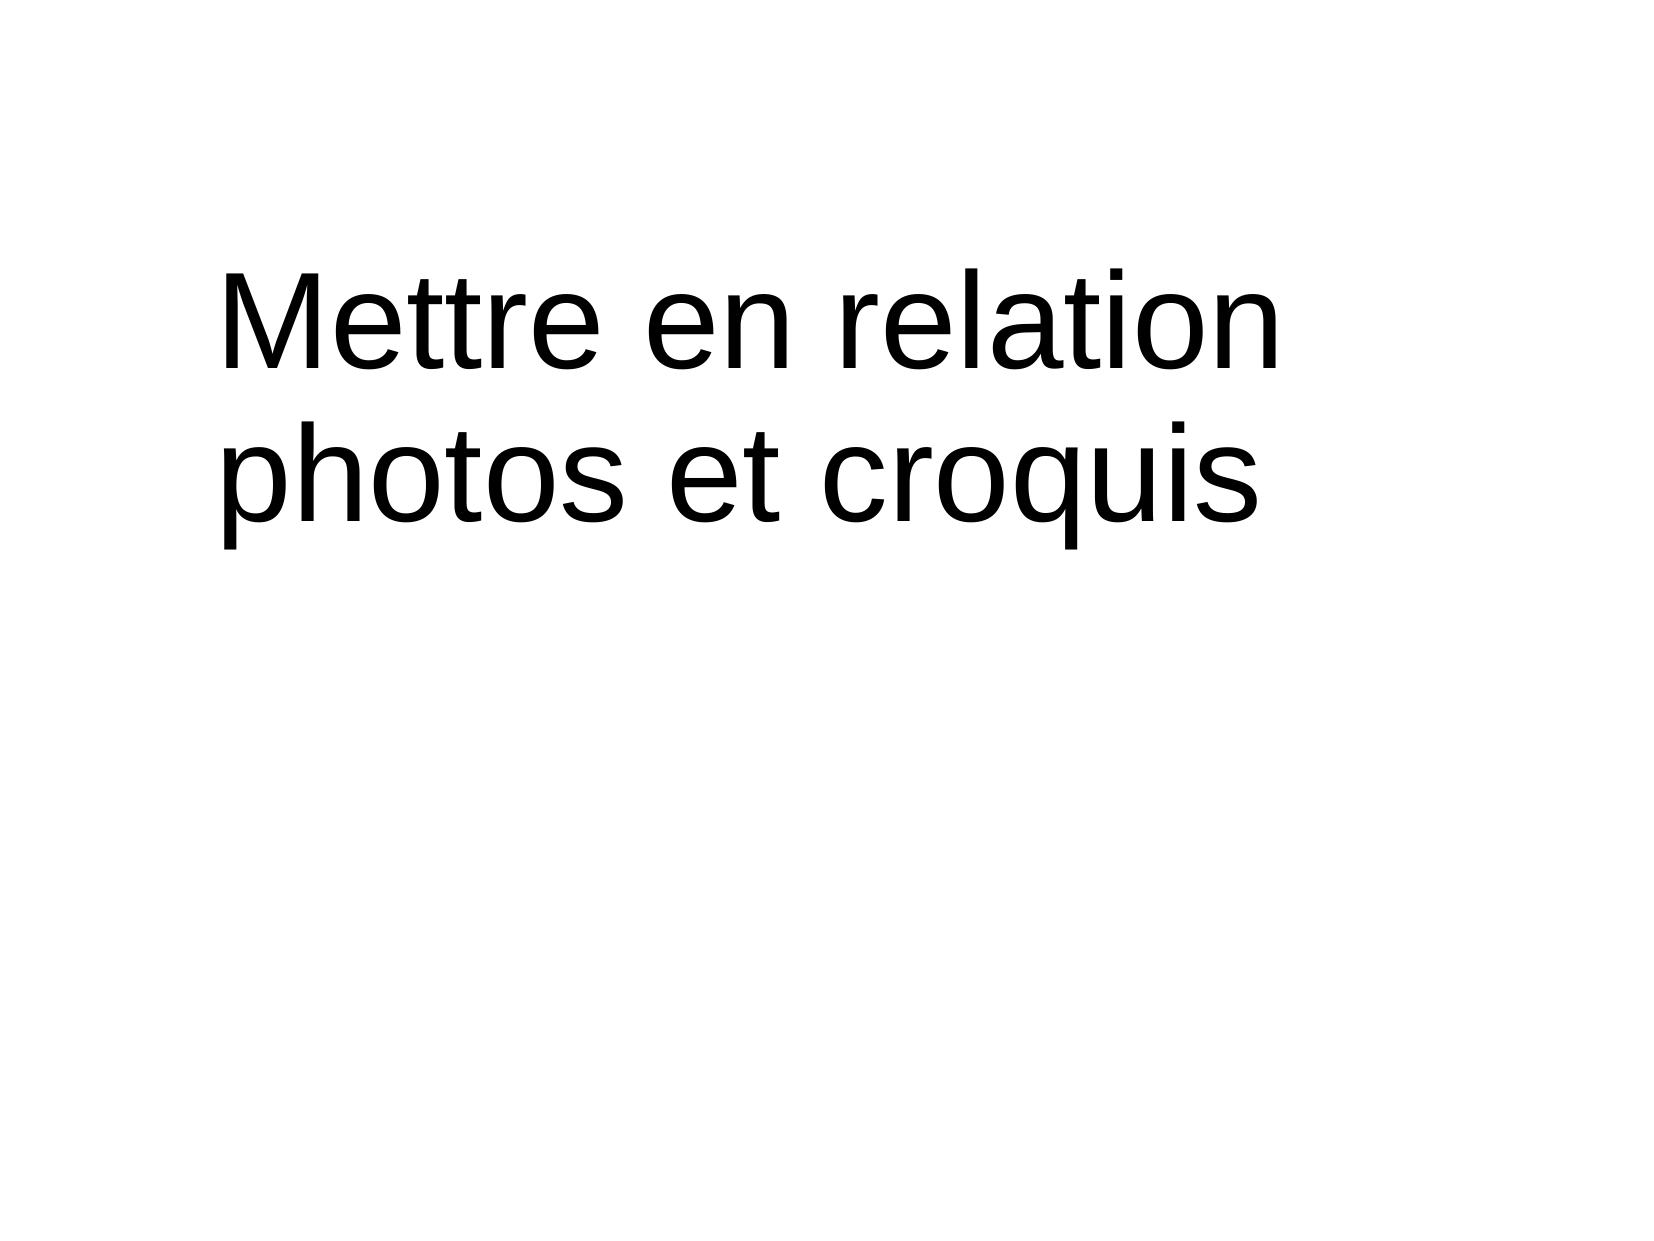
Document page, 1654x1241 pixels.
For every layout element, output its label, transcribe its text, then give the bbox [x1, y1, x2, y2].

text_box Mettre en relation photos et croquis [200, 236, 1339, 559]
